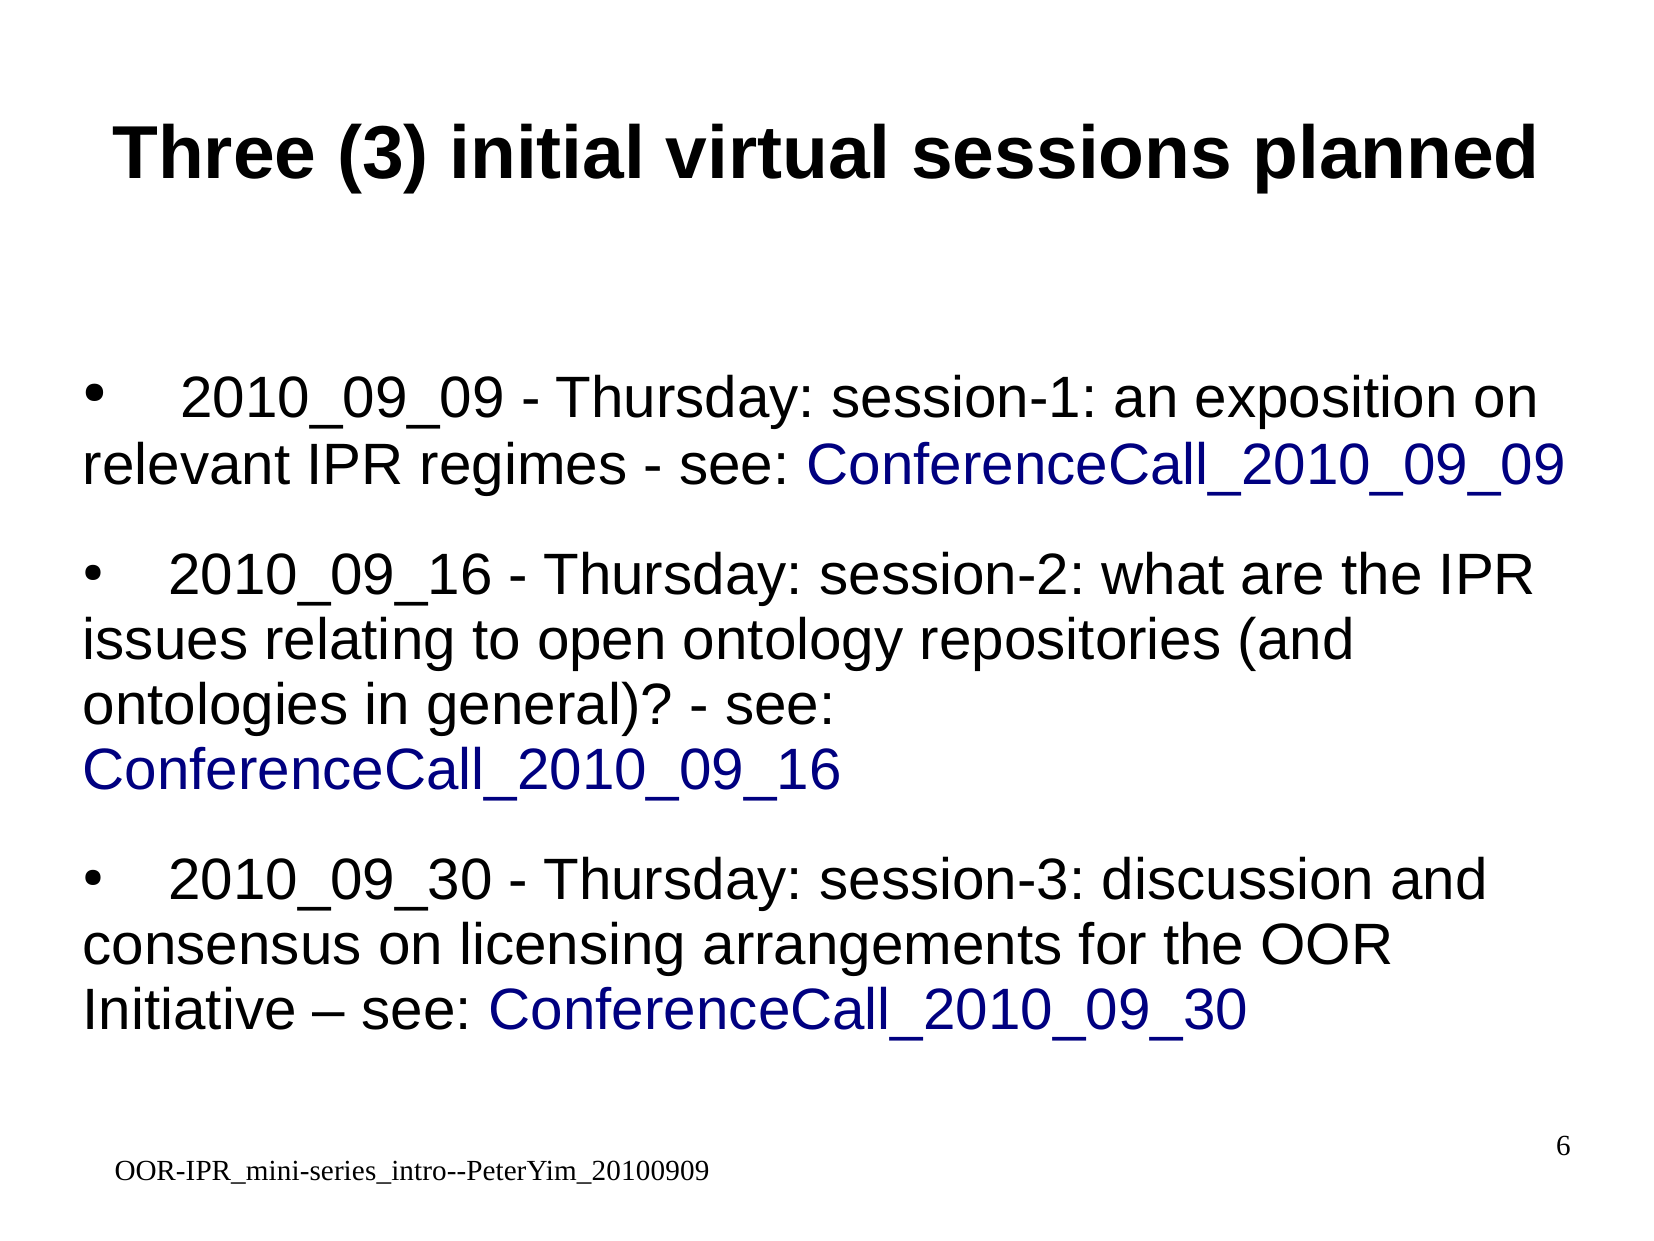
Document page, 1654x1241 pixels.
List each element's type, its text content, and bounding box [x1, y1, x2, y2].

title Three (3) initial virtual sessions planned [82, 49, 1571, 257]
subtitle 2010_09_09 - Thursday: session-1: an exposition on relevant IPR regimes - see: ConferenceCall_2010_09_09 2010_09_16 - Thursday: session-2: what are the IPR issues relating to open ontology repositories (and ontologies in general)? - see: ConferenceCall_2010_09_16 2010_09_30 - Thursday: session-3: discussion and consensus on licensing arrangements for the OOR Initiative – see: ConferenceCall_2010_09_30 [82, 290, 1571, 1109]
